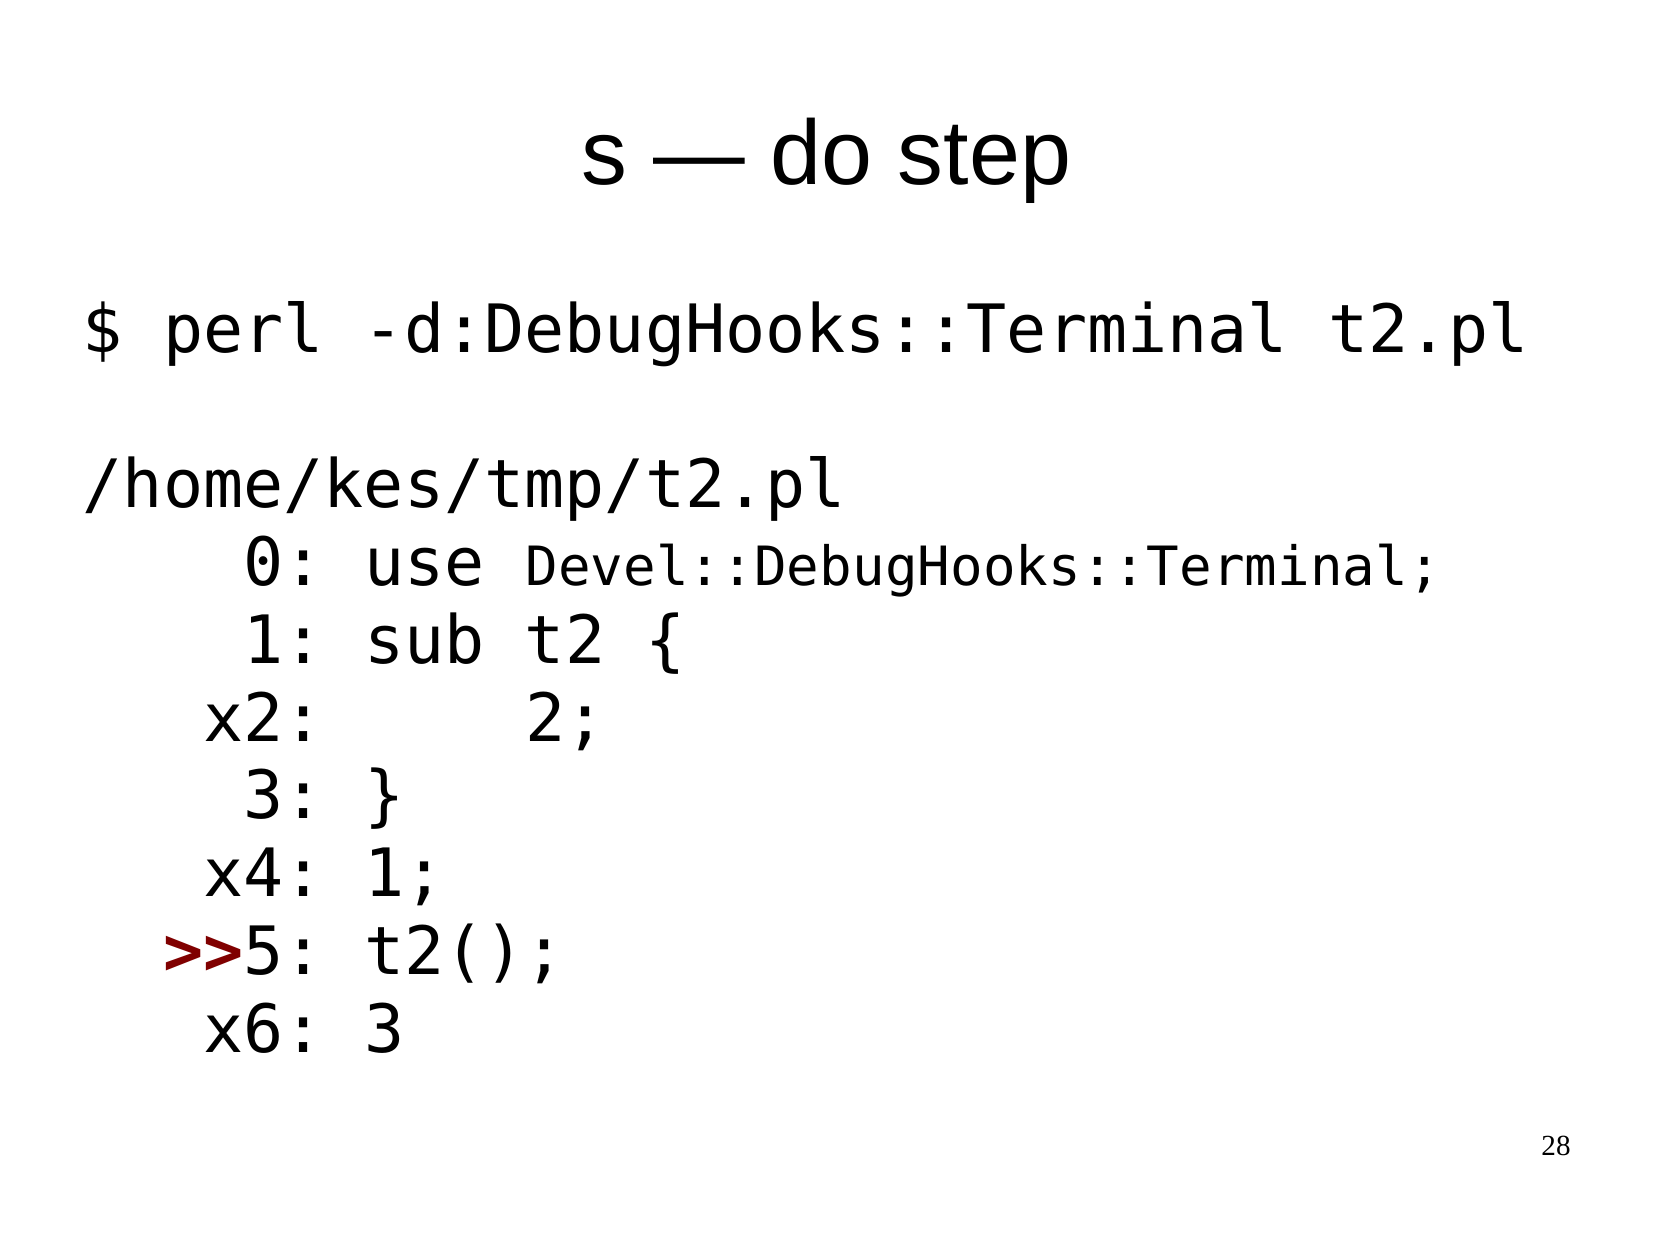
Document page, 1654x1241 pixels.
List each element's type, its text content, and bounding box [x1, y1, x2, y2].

subtitle $ perl -d:DebugHooks::Terminal t2.pl /home/kes/tmp/t2.pl 0: use Devel::DebugHooks::Terminal; 1: sub t2 { x2: 2; 3: } x4: 1; >>5: t2(); x6: 3 [82, 290, 1571, 1158]
title s — do step [82, 49, 1571, 257]
